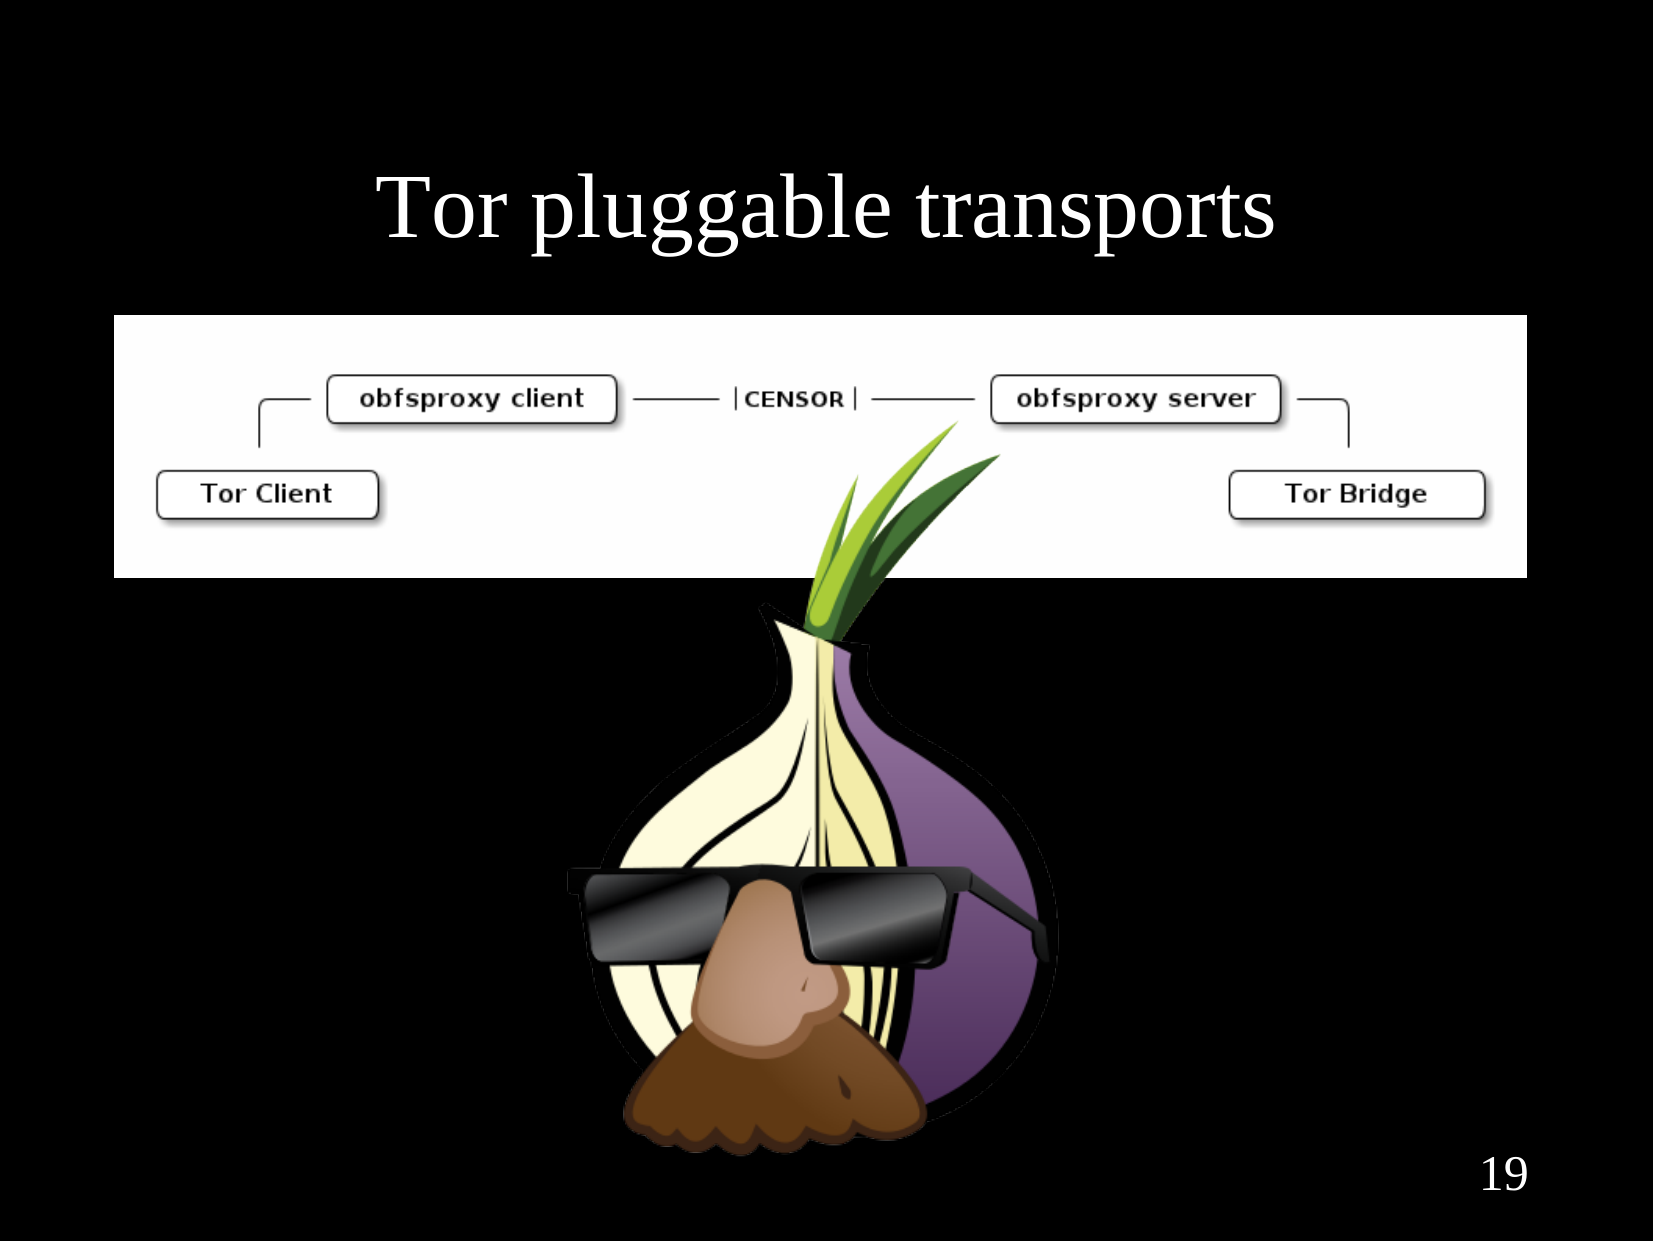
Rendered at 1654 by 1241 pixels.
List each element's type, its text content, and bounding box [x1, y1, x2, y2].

title Tor pluggable transports [121, 102, 1534, 311]
picture [114, 315, 1527, 1189]
